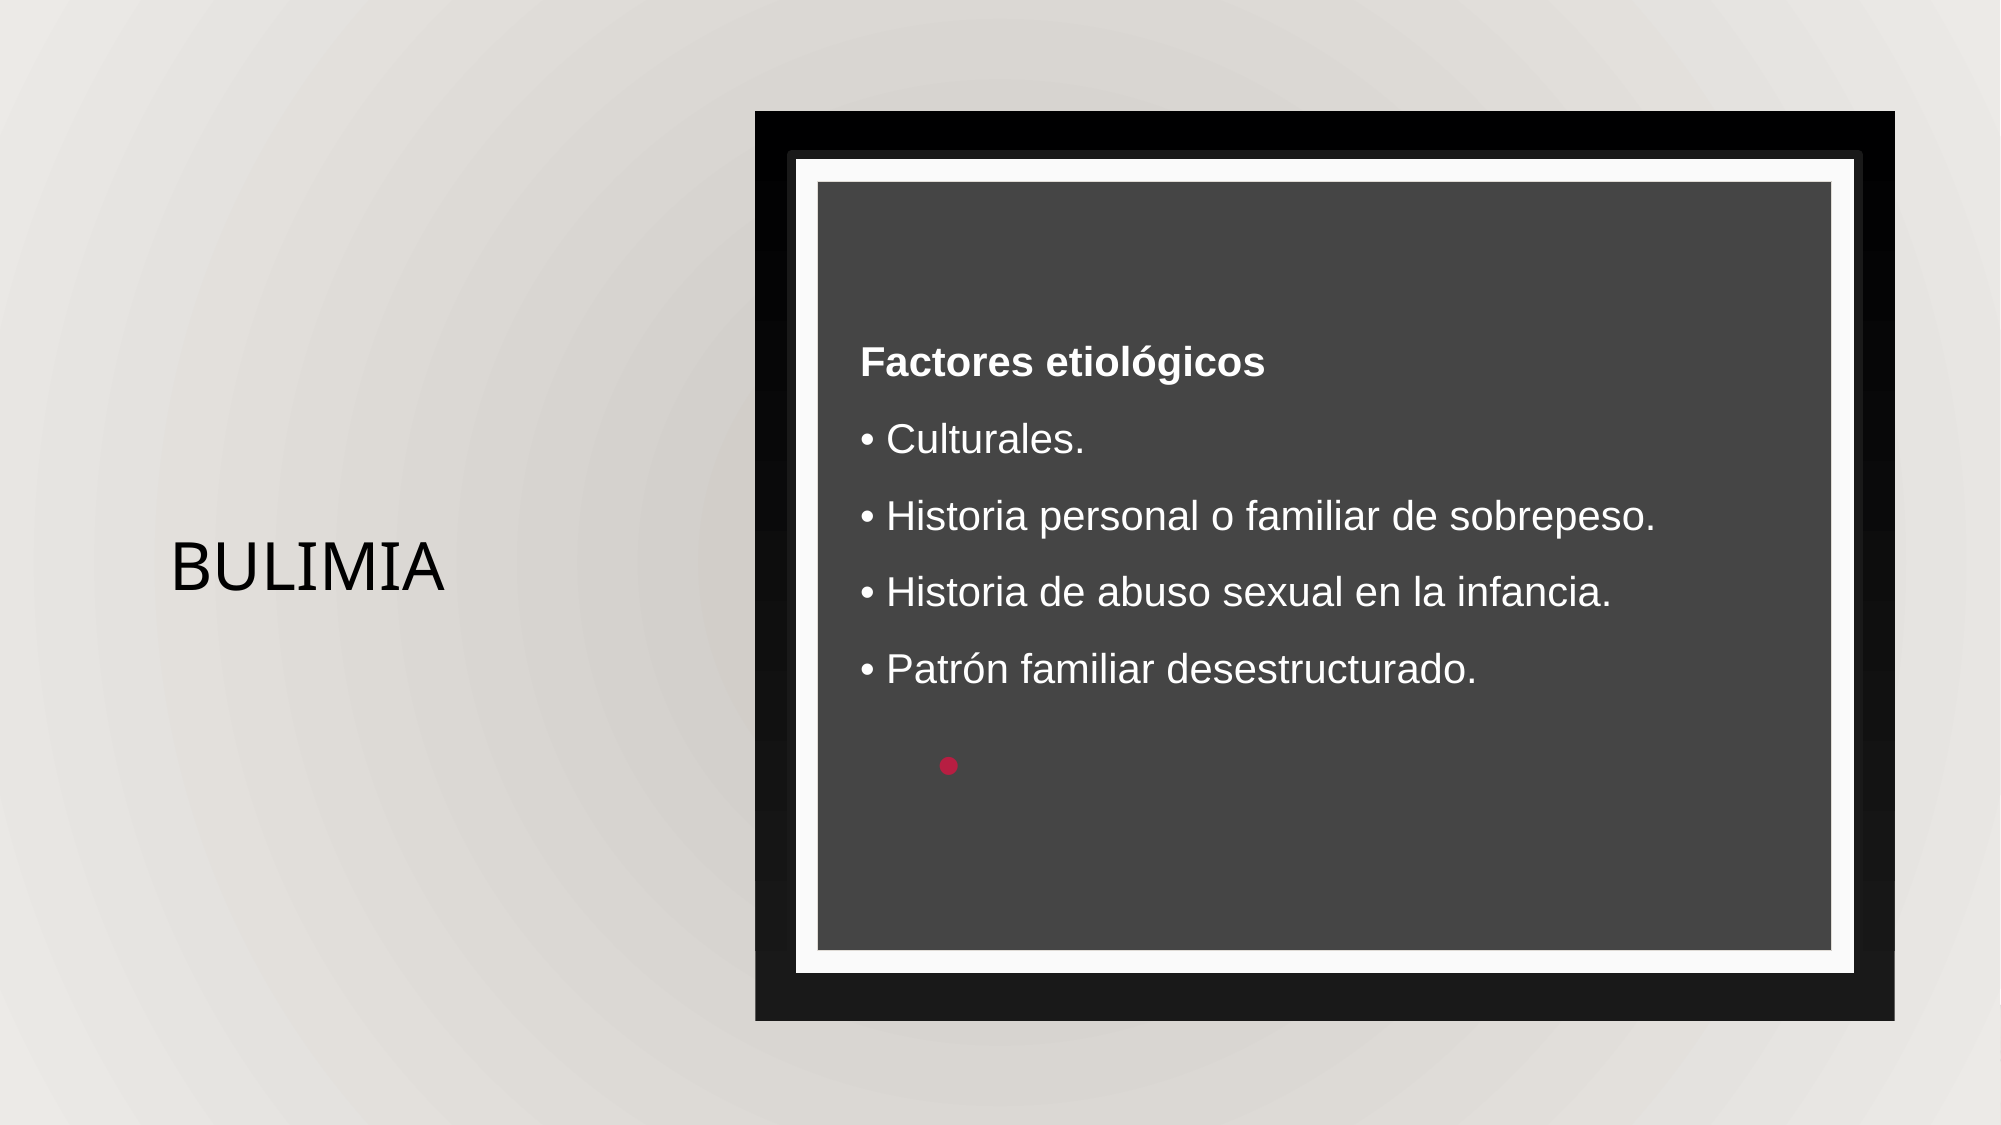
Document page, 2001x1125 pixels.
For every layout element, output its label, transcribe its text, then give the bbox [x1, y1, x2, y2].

text_box [0, 0, 2000, 1125]
title BULIMIA [154, 208, 720, 924]
list Factores etiológicos • Culturales. • Historia personal o familiar de sobrepeso. • Historia de abuso sexual en la infancia. • Patrón familiar desestructurado. [845, 208, 1806, 924]
